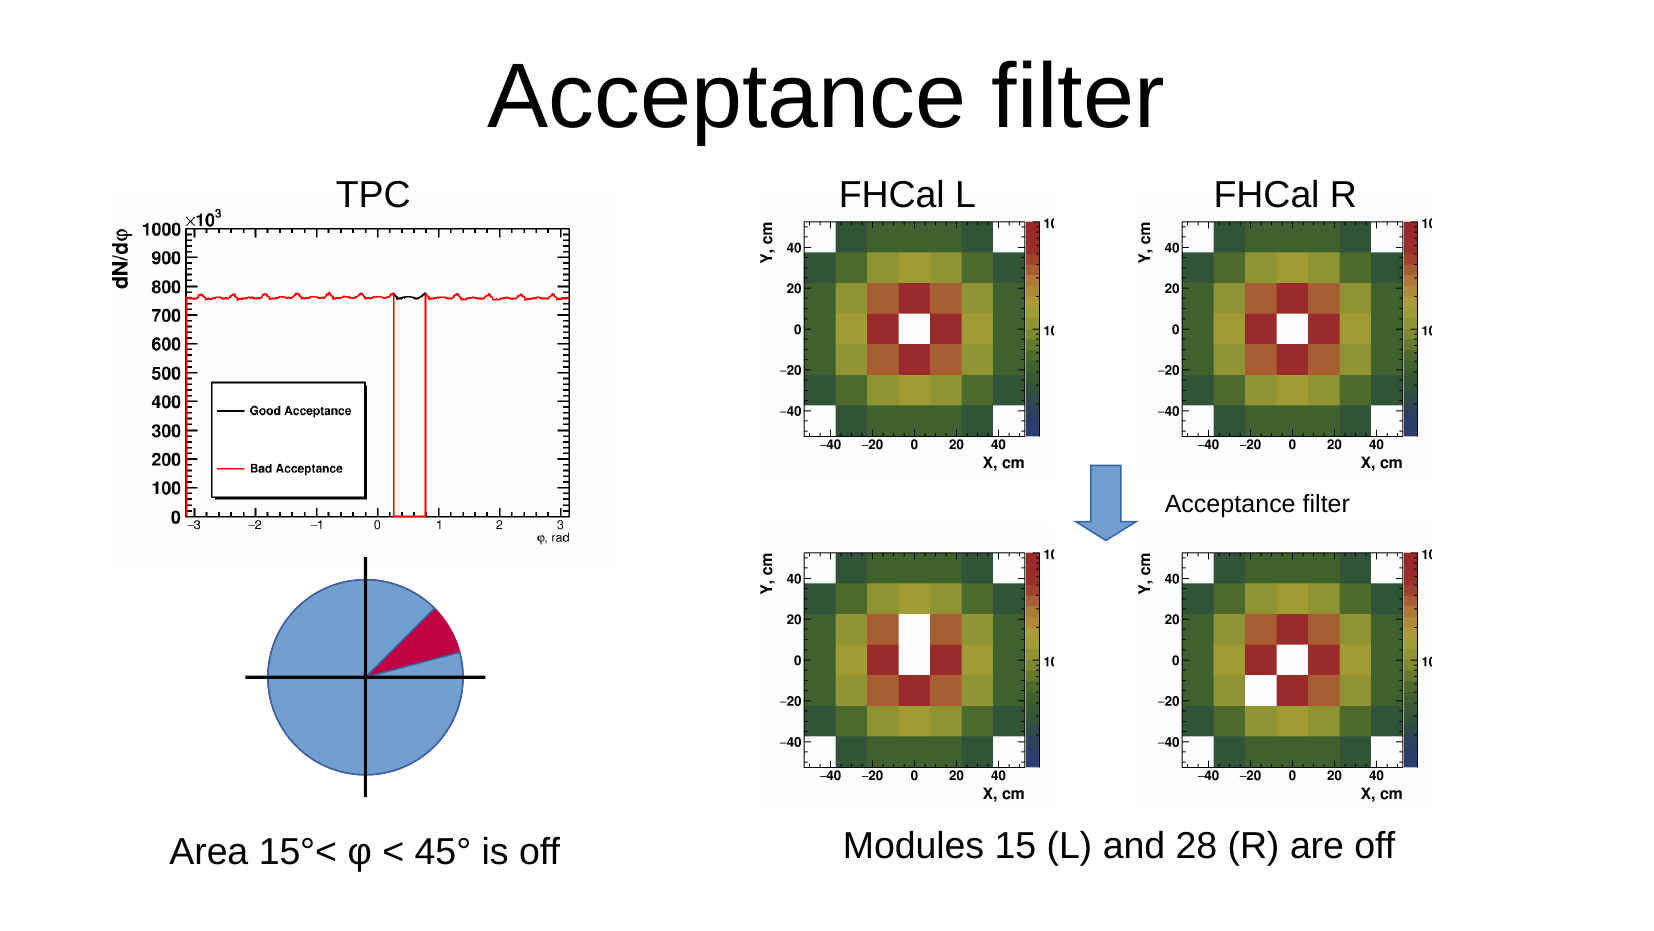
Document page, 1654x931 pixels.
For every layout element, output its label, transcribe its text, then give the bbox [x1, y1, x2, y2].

text_box [267, 679, 363, 775]
text_box [267, 579, 363, 675]
text_box TPC [321, 162, 426, 220]
text_box Acceptance filter [82, 13, 1571, 169]
text_box FHCal R [1198, 162, 1372, 220]
picture [760, 193, 1054, 479]
text_box Area 15°< φ < 45° is off [154, 819, 576, 877]
text_box [367, 679, 463, 775]
text_box FHCal L [823, 162, 991, 220]
text_box [367, 579, 463, 675]
text_box [1075, 465, 1136, 541]
picture [1138, 193, 1432, 479]
picture [109, 190, 620, 574]
picture [1138, 524, 1432, 810]
picture [760, 524, 1054, 810]
text_box Modules 15 (L) and 28 (R) are off [828, 813, 1411, 871]
text_box Acceptance filter [1145, 474, 1371, 532]
